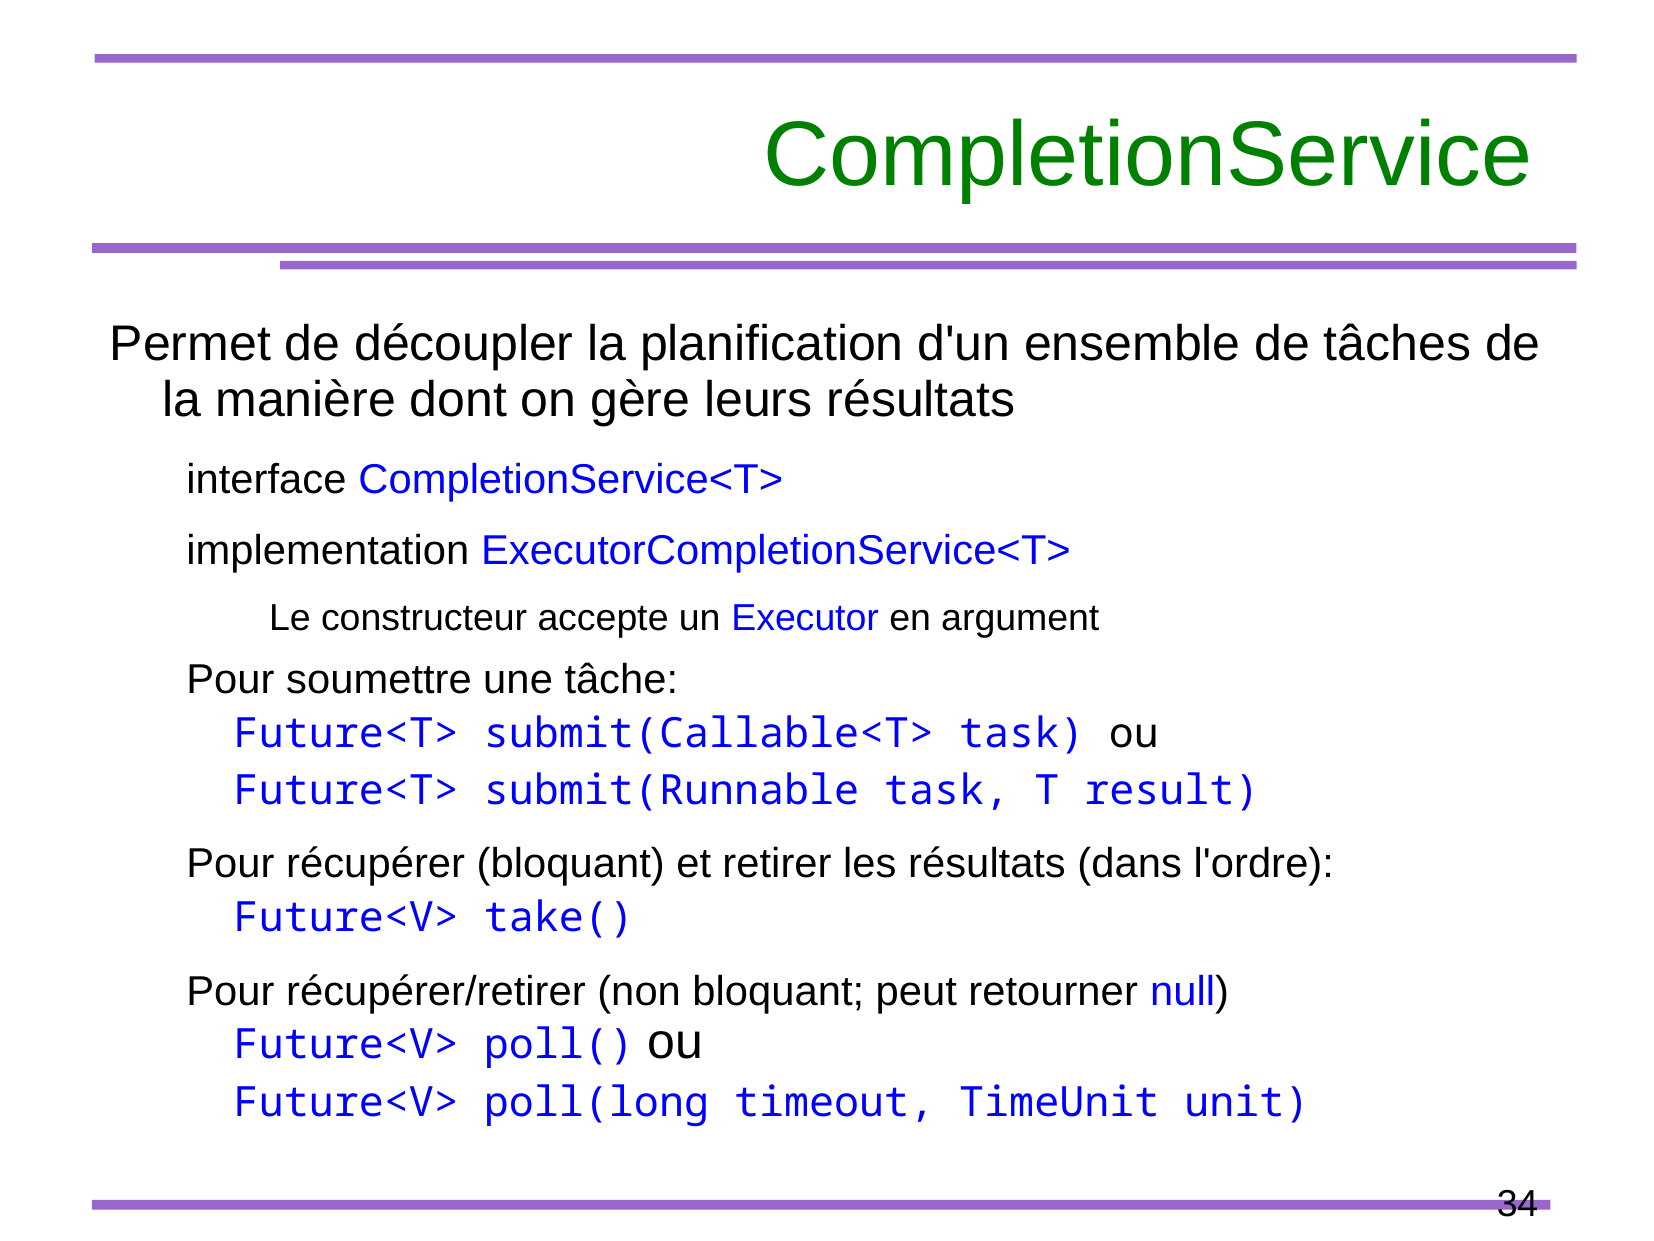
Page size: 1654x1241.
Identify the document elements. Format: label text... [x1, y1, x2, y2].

list Permet de découpler la planification d'un ensemble de tâches de la manière dont on gère leurs résultats interface CompletionService<T> implementation ExecutorCompletionService<T> Le constructeur accepte un Executor en argument Pour soumettre une tâche: Future<T> submit(Callable<T> task) ou Future<T> submit(Runnable task, T result) Pour récupérer (bloquant) et retirer les résultats (dans l'ordre): Future<V> take() Pour récupérer/retirer (non bloquant; peut retourner null) Future<V> poll() ou Future<V> poll(long timeout, TimeUnit unit) [92, 315, 1563, 1240]
title CompletionService [121, 49, 1534, 257]
